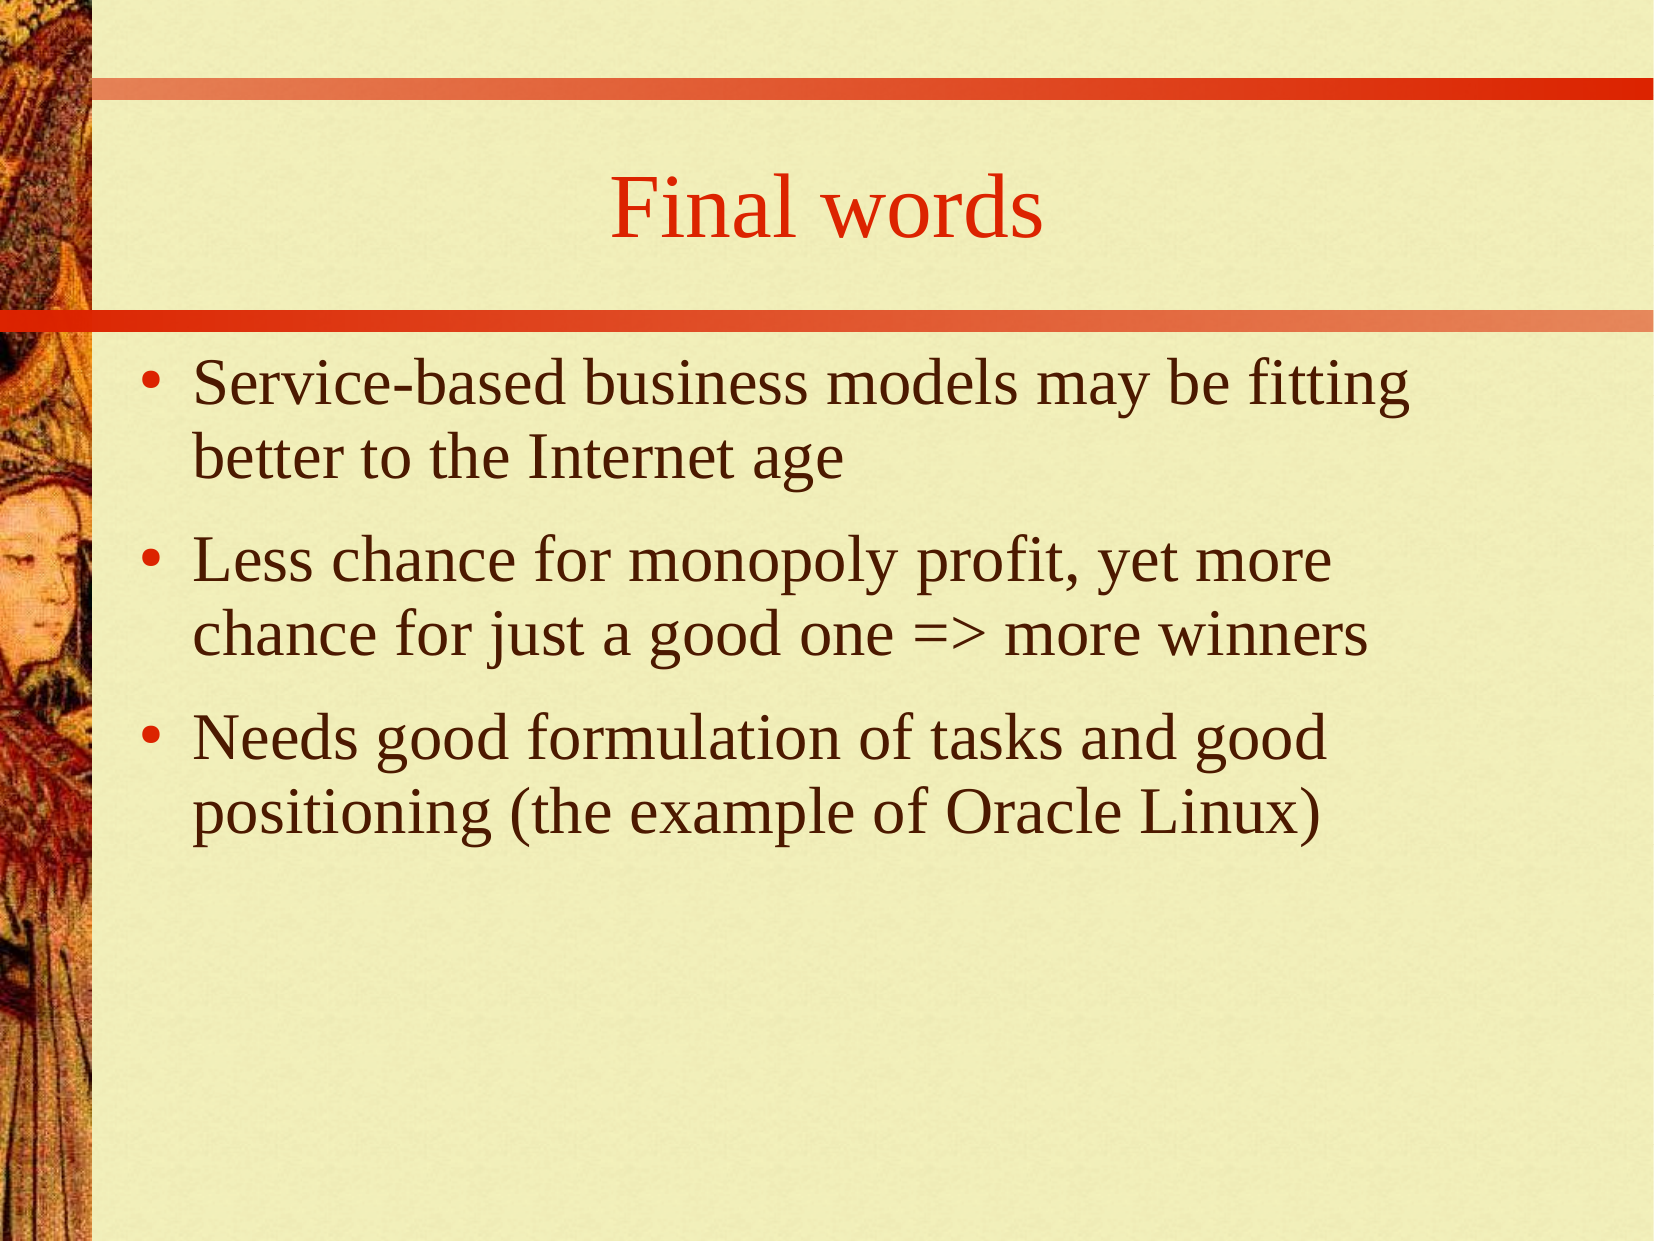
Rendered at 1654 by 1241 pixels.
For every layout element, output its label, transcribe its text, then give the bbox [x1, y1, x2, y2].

picture [0, 0, 1654, 310]
list Service-based business models may be fitting better to the Internet age Less chance for monopoly profit, yet more chance for just a good one => more winners Needs good formulation of tasks and good positioning (the example of Oracle Linux) [121, 344, 1534, 1127]
picture [0, 332, 1654, 1241]
title Final words [121, 102, 1534, 311]
